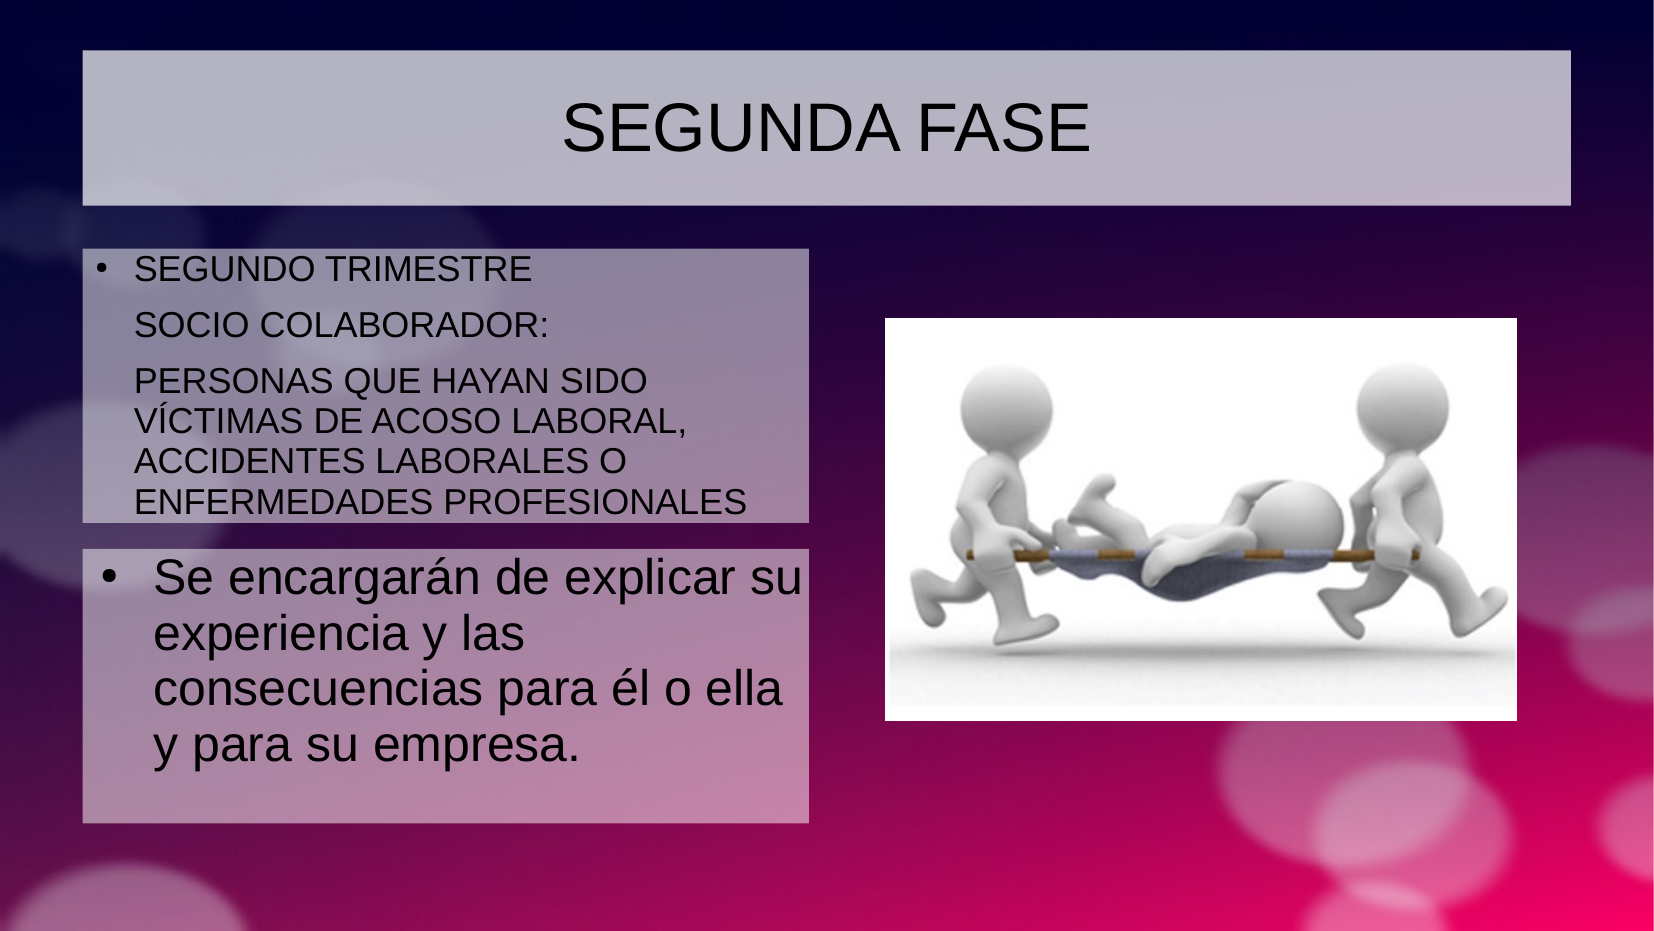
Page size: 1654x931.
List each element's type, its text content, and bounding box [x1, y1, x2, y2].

title SEGUNDA FASE [82, 50, 1571, 206]
list SEGUNDO TRIMESTRE SOCIO COLABORADOR: PERSONAS QUE HAYAN SIDO VÍCTIMAS DE ACOSO LABORAL, ACCIDENTES LABORALES O ENFERMEDADES PROFESIONALES [82, 248, 809, 523]
list Se encargarán de explicar su experiencia y las consecuencias para él o ella y para su empresa. [82, 548, 809, 824]
picture [0, 0, 1654, 931]
